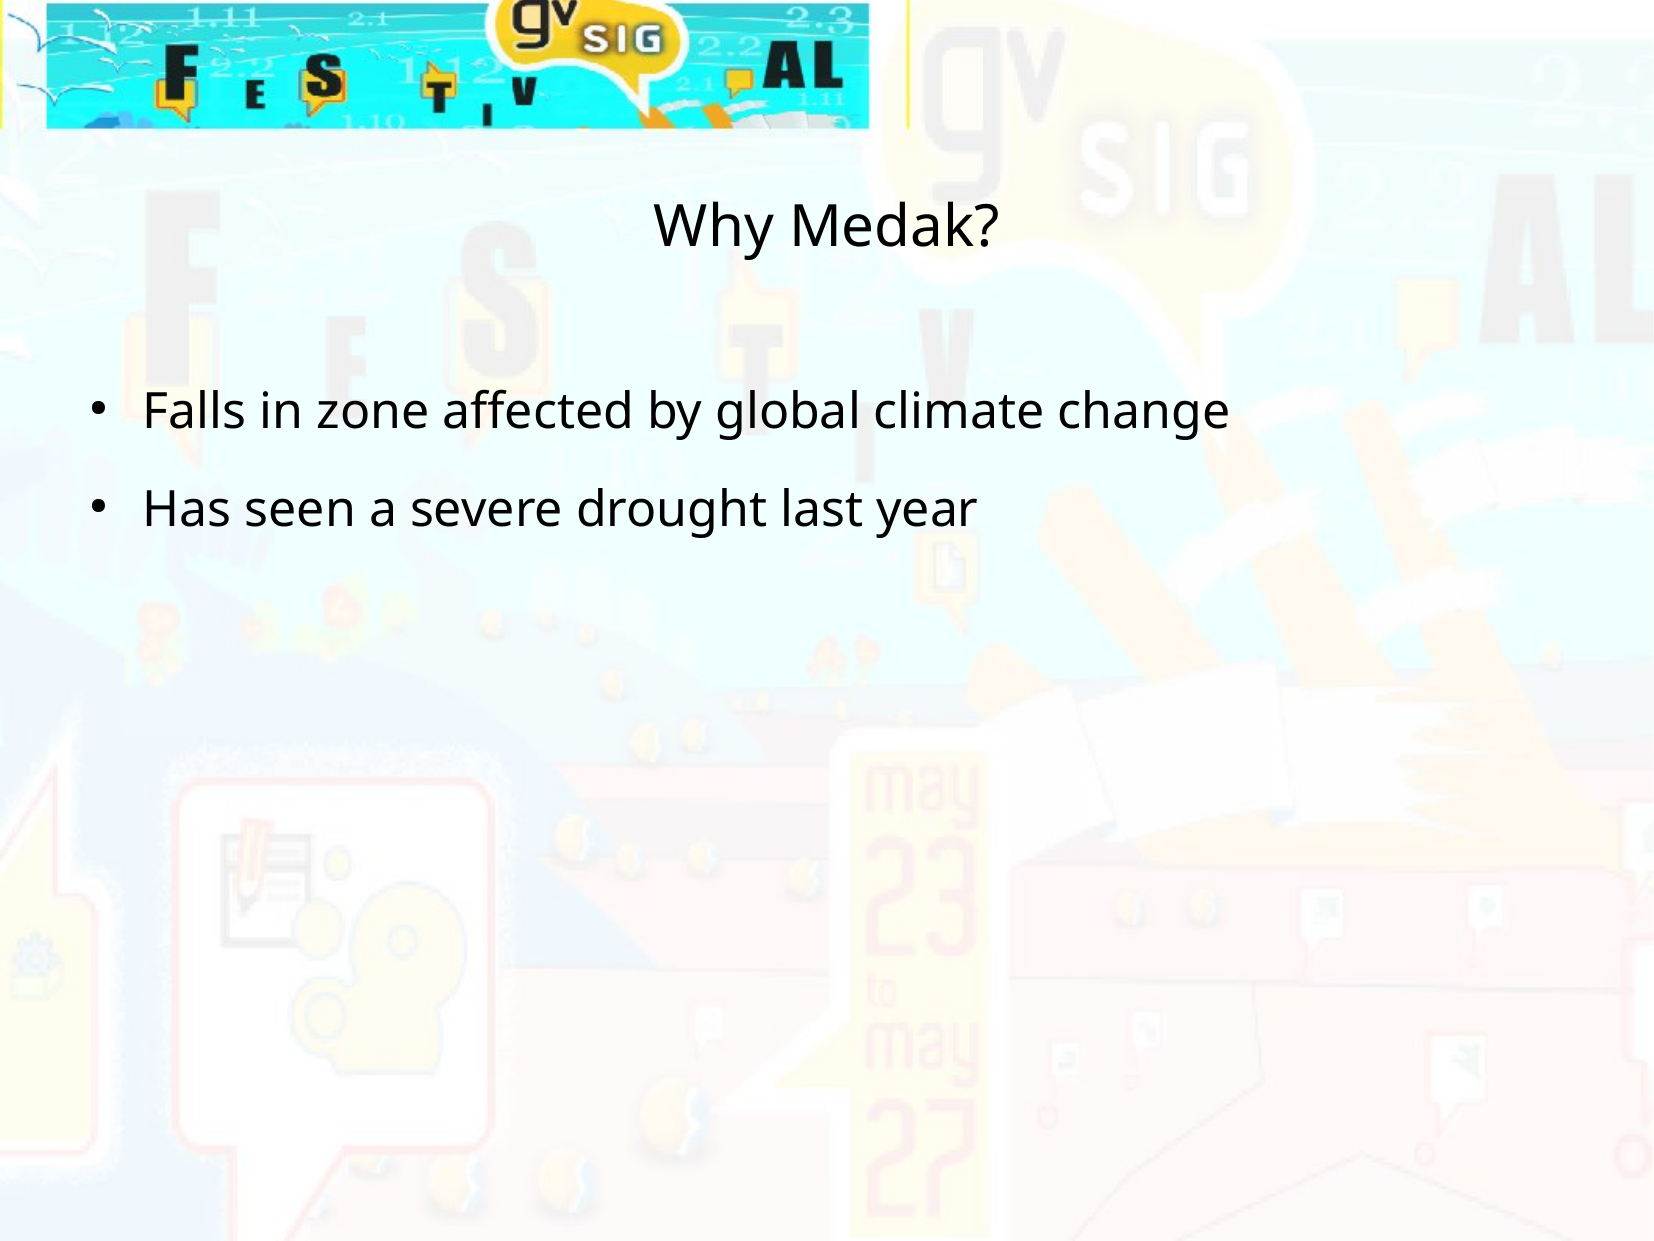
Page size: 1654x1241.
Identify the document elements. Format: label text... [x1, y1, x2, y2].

picture [0, 0, 1654, 1241]
title Why Medak? [82, 120, 1571, 328]
list Falls in zone affected by global climate change Has seen a severe drought last year [71, 375, 1561, 1095]
